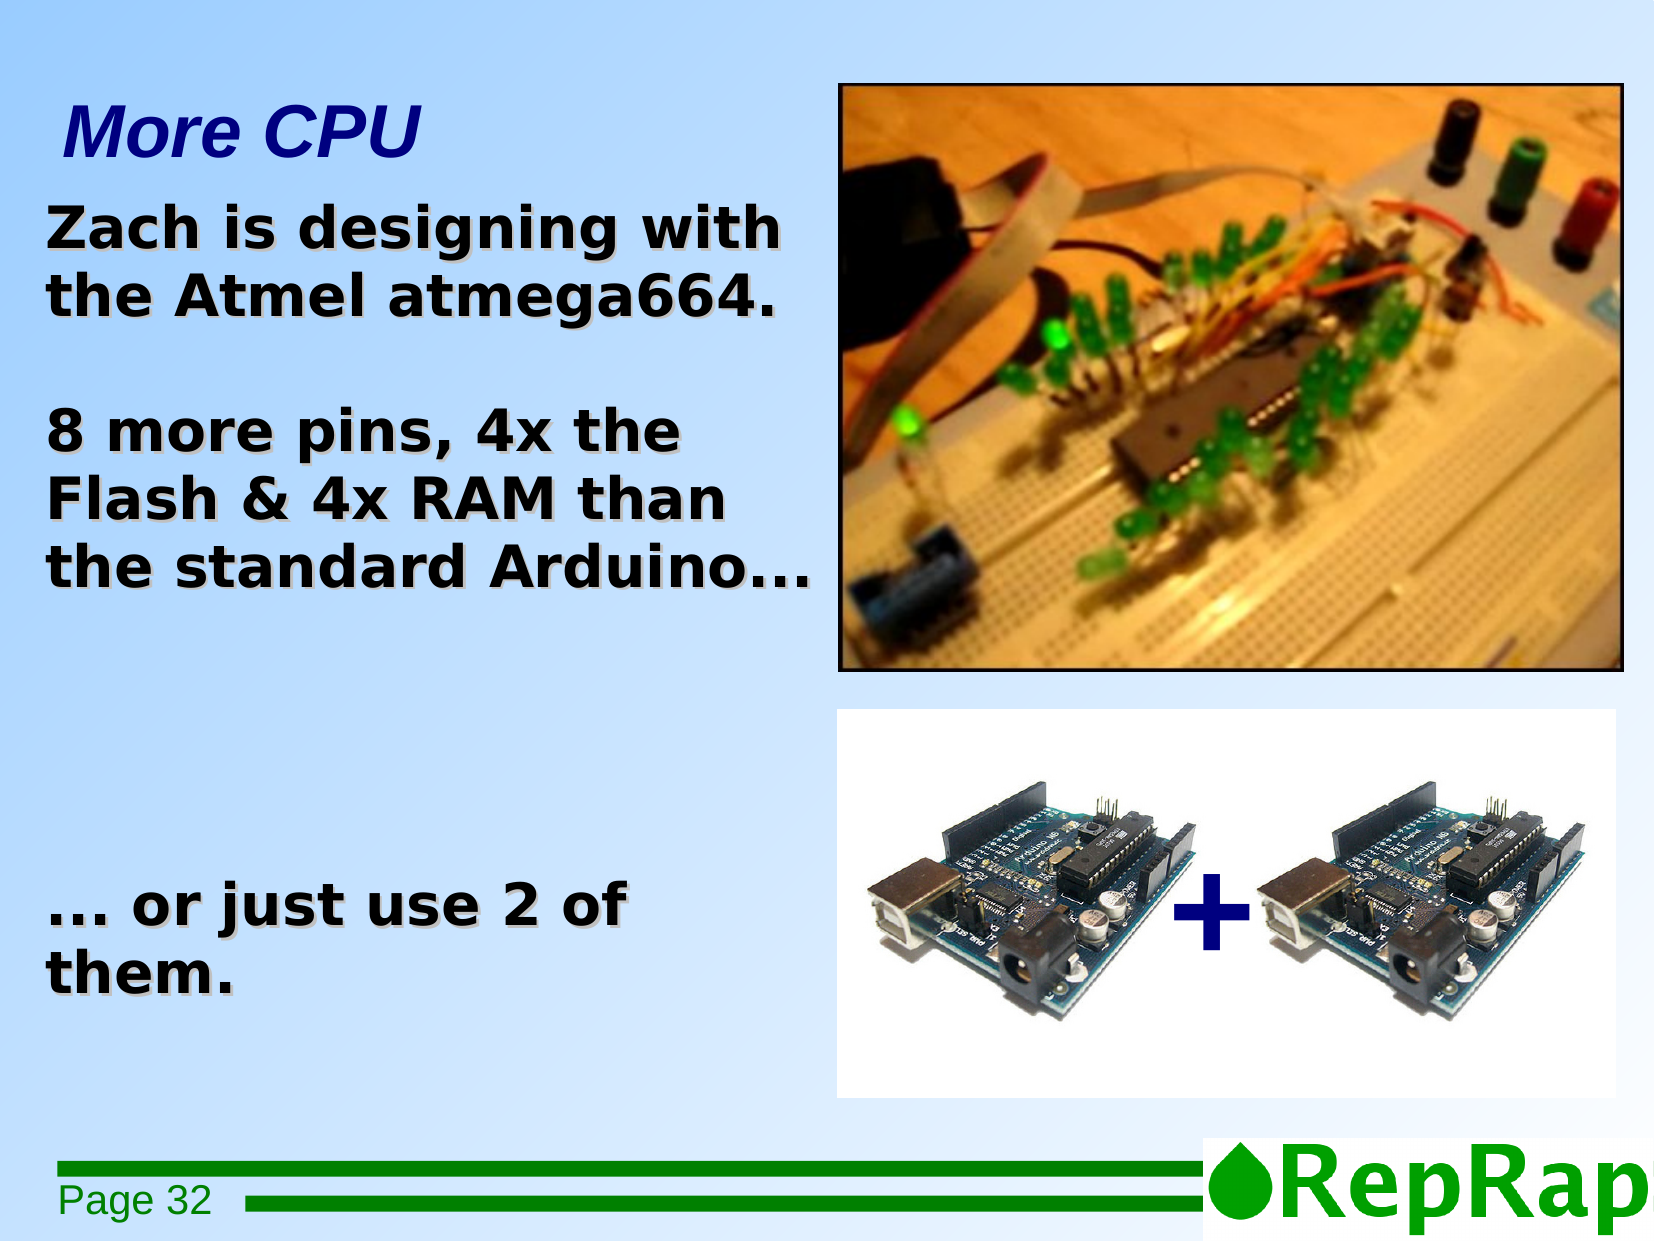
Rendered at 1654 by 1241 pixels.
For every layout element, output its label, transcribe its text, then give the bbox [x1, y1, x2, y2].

text_box [832, 232, 1547, 905]
picture [837, 709, 1616, 1098]
text_box Zach is designing with the Atmel atmega664. 8 more pins, 4x the Flash & 4x RAM than the standard Arduino... ... or just use 2 of them. [45, 194, 832, 1071]
picture [838, 83, 1624, 672]
text_box + [1165, 826, 1253, 995]
title More CPU [62, 53, 1628, 210]
picture [1203, 1138, 1654, 1241]
